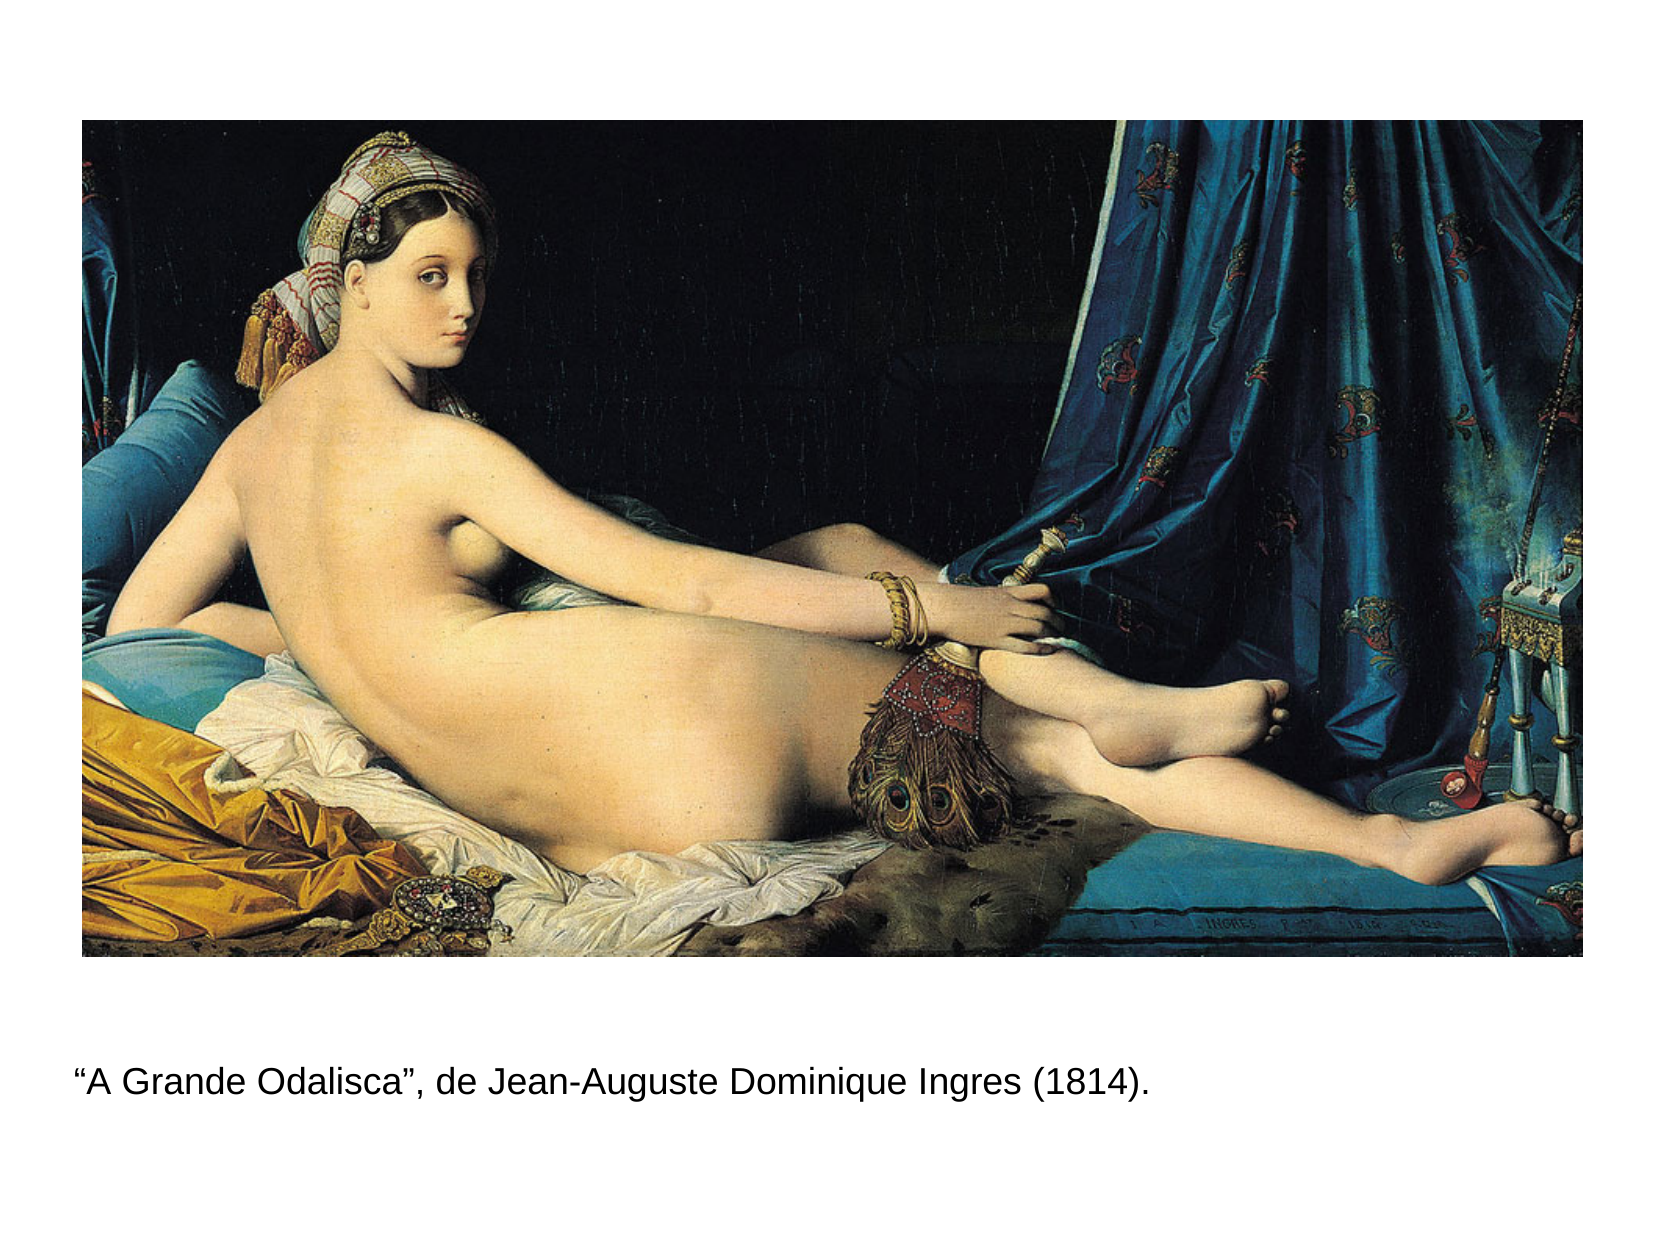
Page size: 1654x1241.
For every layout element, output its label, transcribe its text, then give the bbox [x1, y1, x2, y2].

text_box “A Grande Odalisca”, de Jean-Auguste Dominique Ingres (1814). [59, 1051, 1583, 1109]
picture [82, 120, 1583, 957]
